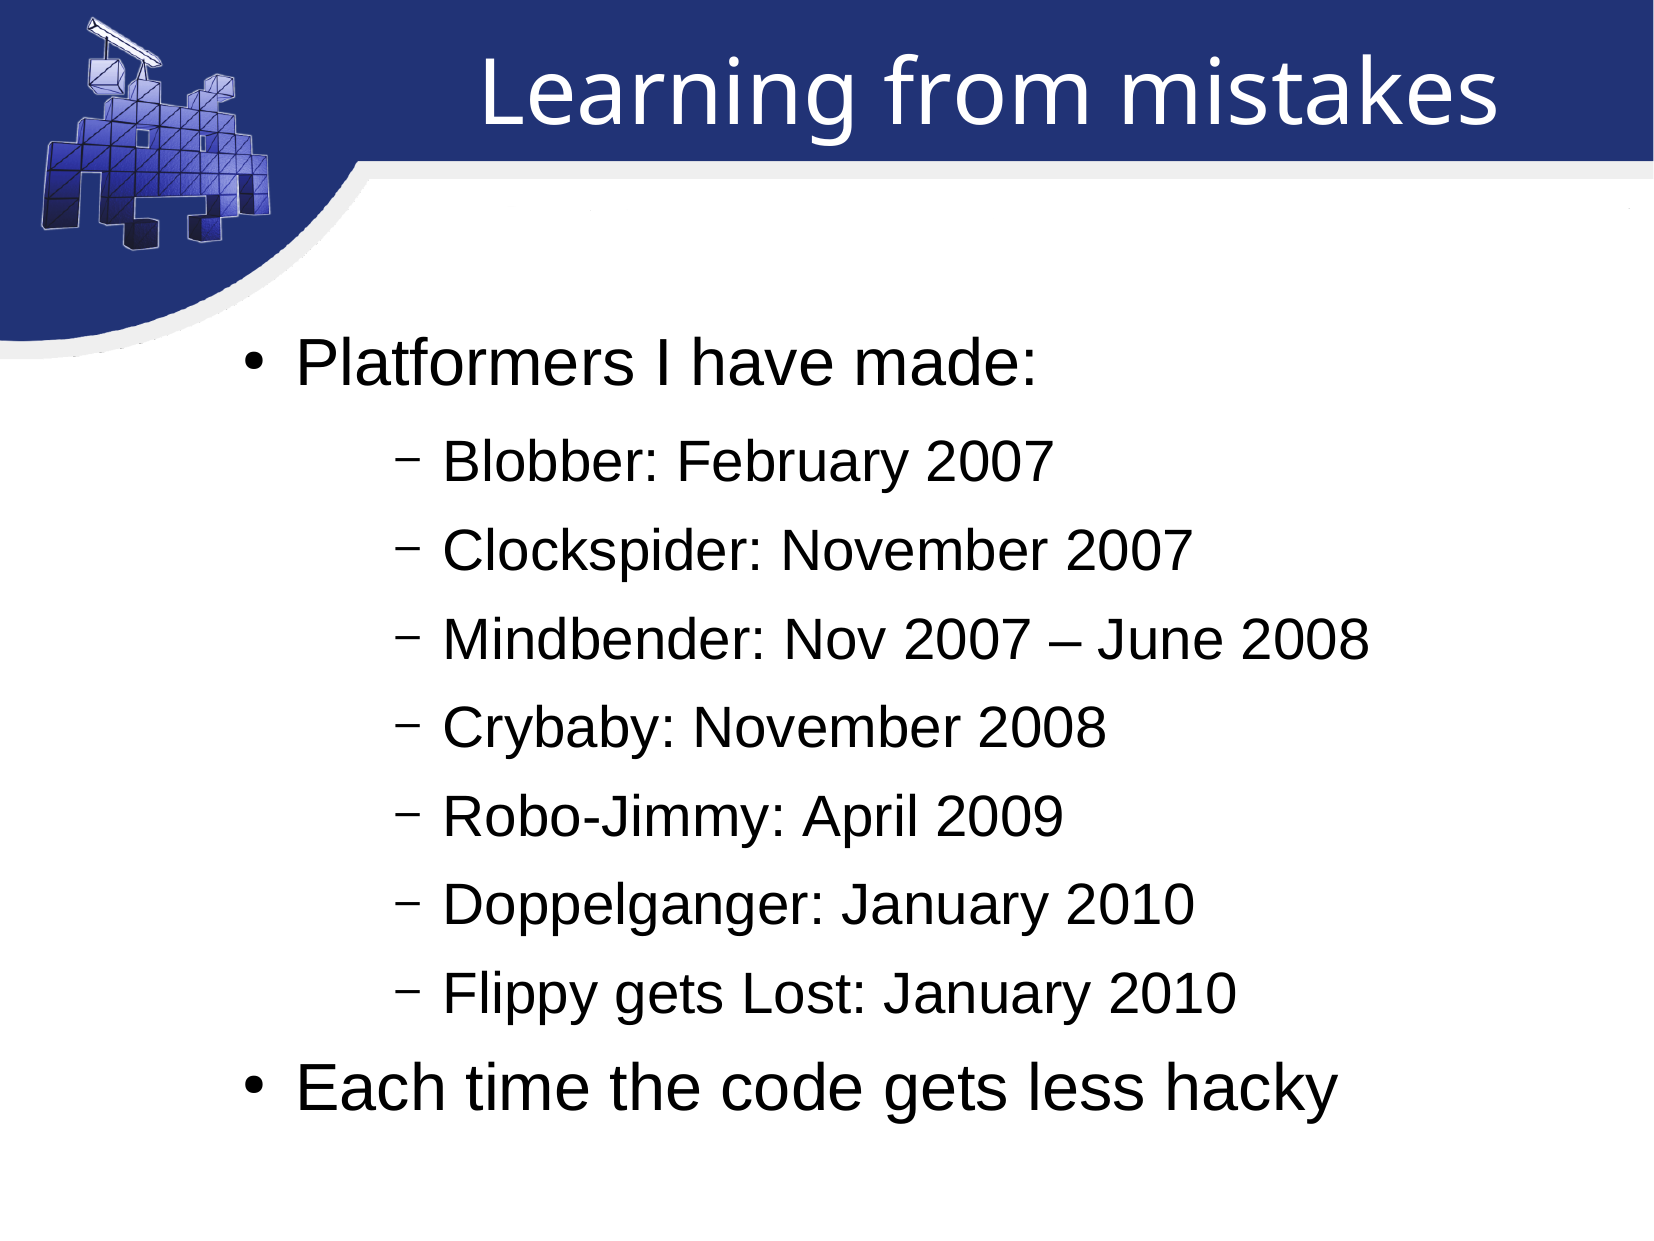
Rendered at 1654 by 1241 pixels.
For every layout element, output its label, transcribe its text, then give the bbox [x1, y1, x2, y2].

list Platformers I have made: Blobber: February 2007 Clockspider: November 2007 Mindbender: Nov 2007 – June 2008 Crybaby: November 2008 Robo-Jimmy: April 2009 Doppelganger: January 2010 Flippy gets Lost: January 2010 Each time the code gets less hacky [206, 324, 1595, 1125]
title Learning from mistakes [354, 35, 1625, 142]
picture [0, 0, 1654, 443]
